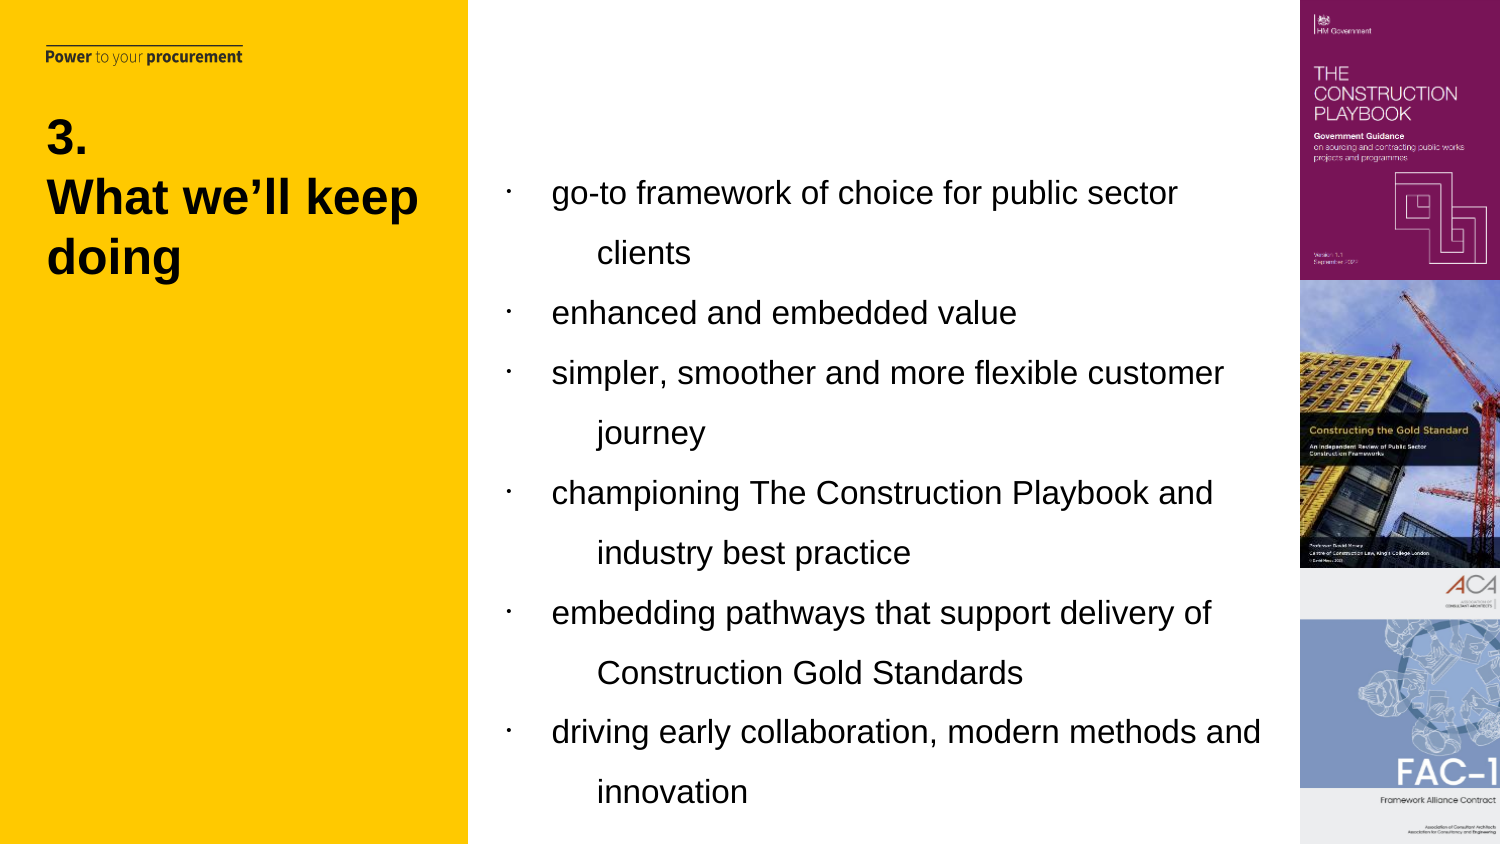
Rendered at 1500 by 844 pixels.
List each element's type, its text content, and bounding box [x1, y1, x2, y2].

text_box go-to framework of choice for public sector clients enhanced and embedded value simpler, smoother and more flexible customer journey championing The Construction Playbook and industry best practice embedding pathways that support delivery of Construction Gold Standards driving early collaboration, modern methods and innovation [488, 144, 1289, 806]
title 3. What we’ll keep doing [46, 104, 423, 209]
picture [1300, 0, 1500, 844]
